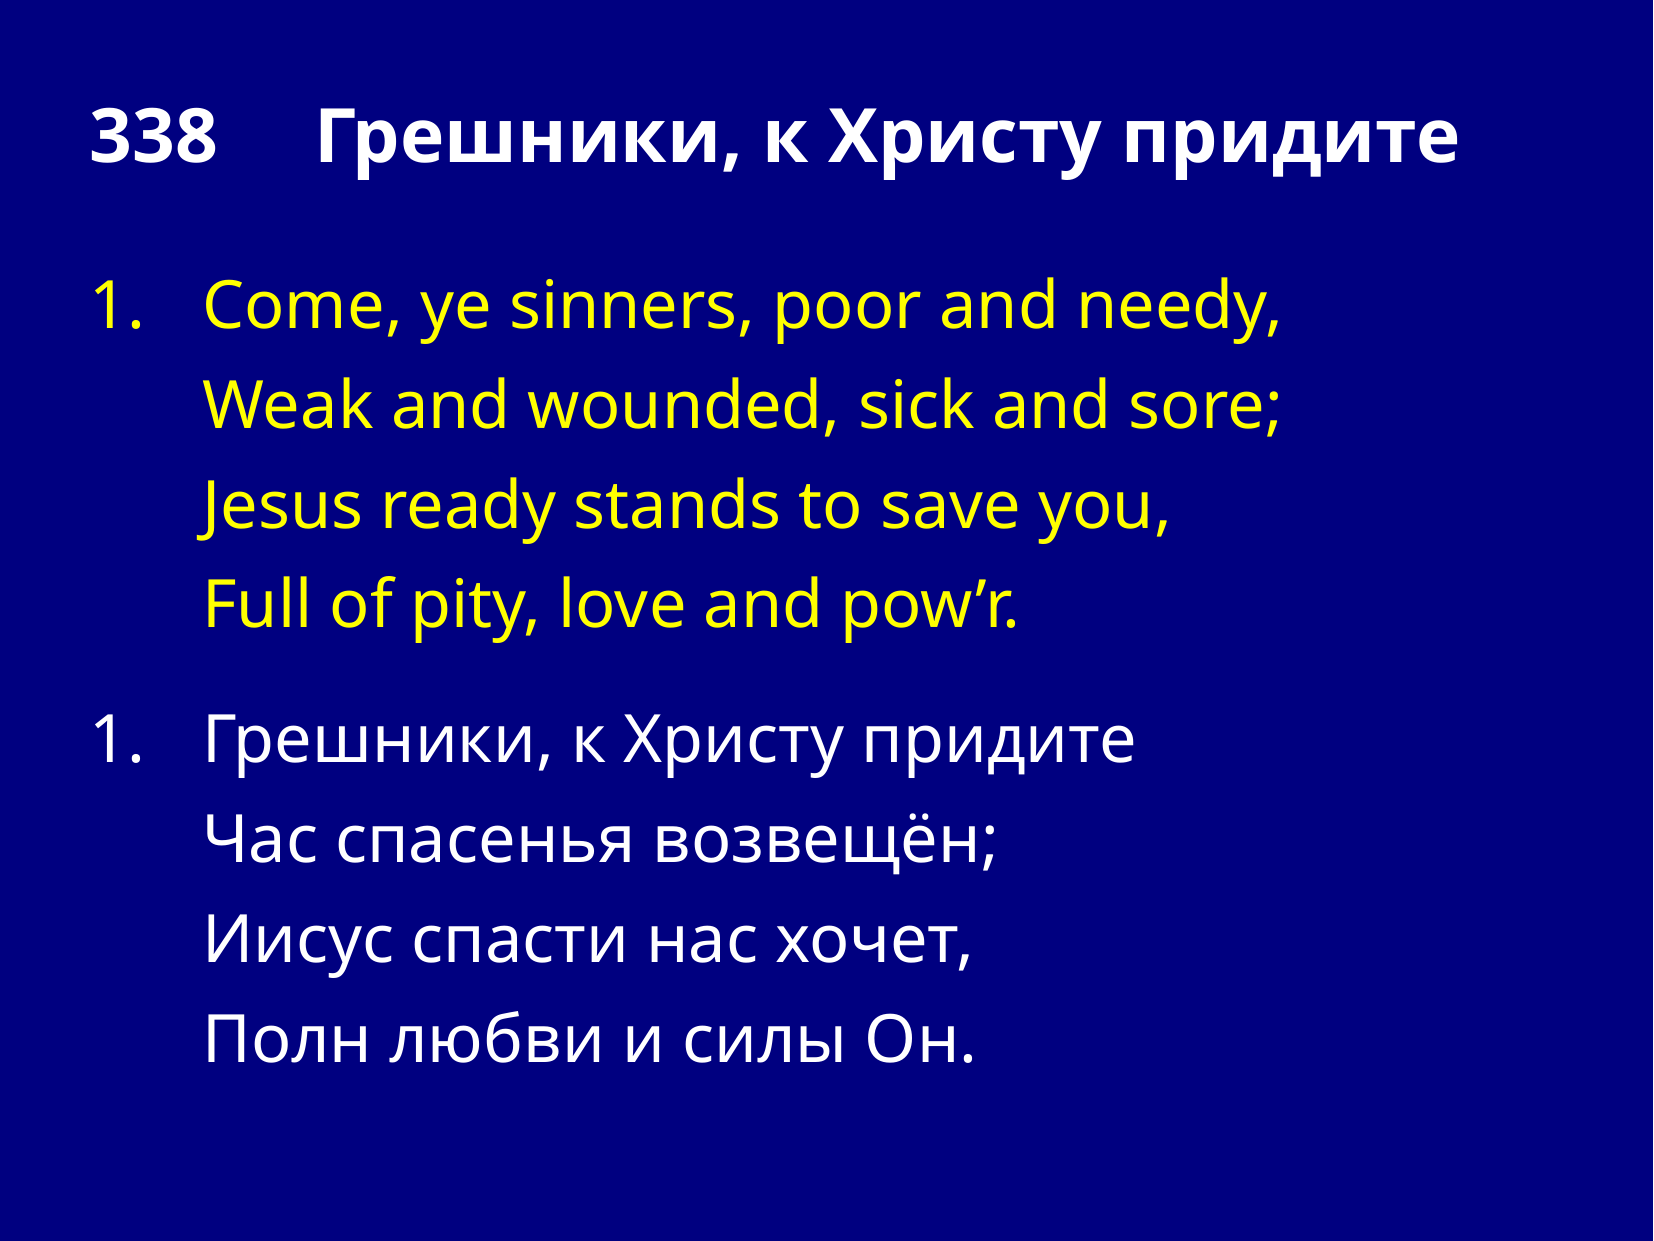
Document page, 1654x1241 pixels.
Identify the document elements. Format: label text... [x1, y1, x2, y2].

text_box 338 Грешники, к Христу придите [75, 75, 1653, 188]
text_box 1. Come, ye sinners, poor and needy, Weak and wounded, sick and sore; Jesus ready stands to save you, Full of pity, love and pow’r. [75, 188, 1576, 638]
text_box 1. Грешники, к Христу придите Час спасенья возвещён; Иисус спасти нас хочет, Полн любви и силы Он. [75, 675, 1576, 1163]
